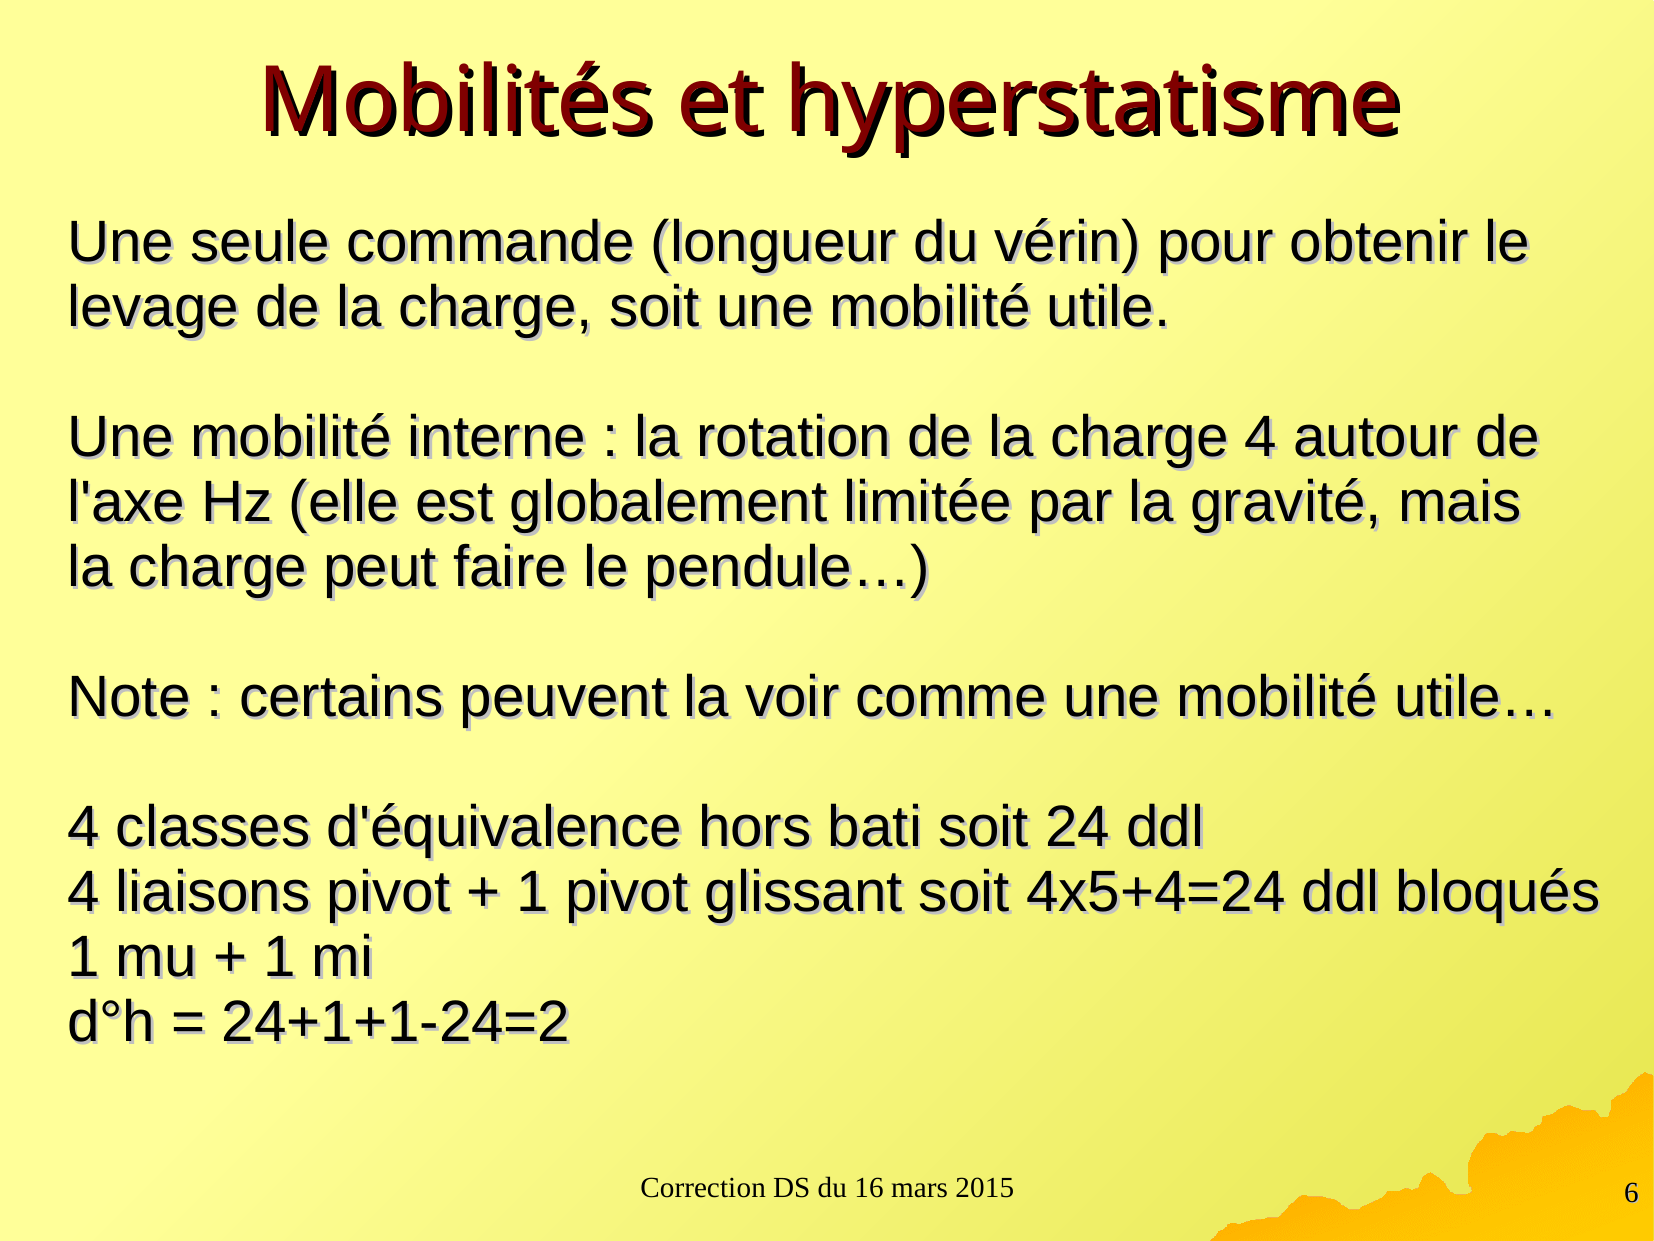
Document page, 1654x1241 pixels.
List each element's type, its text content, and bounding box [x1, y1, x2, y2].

text_box Une seule commande (longueur du vérin) pour obtenir le levage de la charge, soit une mobilité utile. Une mobilité interne : la rotation de la charge 4 autour de l'axe Hz (elle est globalement limitée par la gravité, mais la charge peut faire le pendule…) Note : certains peuvent la voir comme une mobilité utile… 4 classes d'équivalence hors bati soit 24 ddl 4 liaisons pivot + 1 pivot glissant soit 4x5+4=24 ddl bloqués 1 mu + 1 mi d°h = 24+1+1-24=2 [52, 201, 1618, 1124]
title Mobilités et hyperstatisme [85, 0, 1574, 193]
